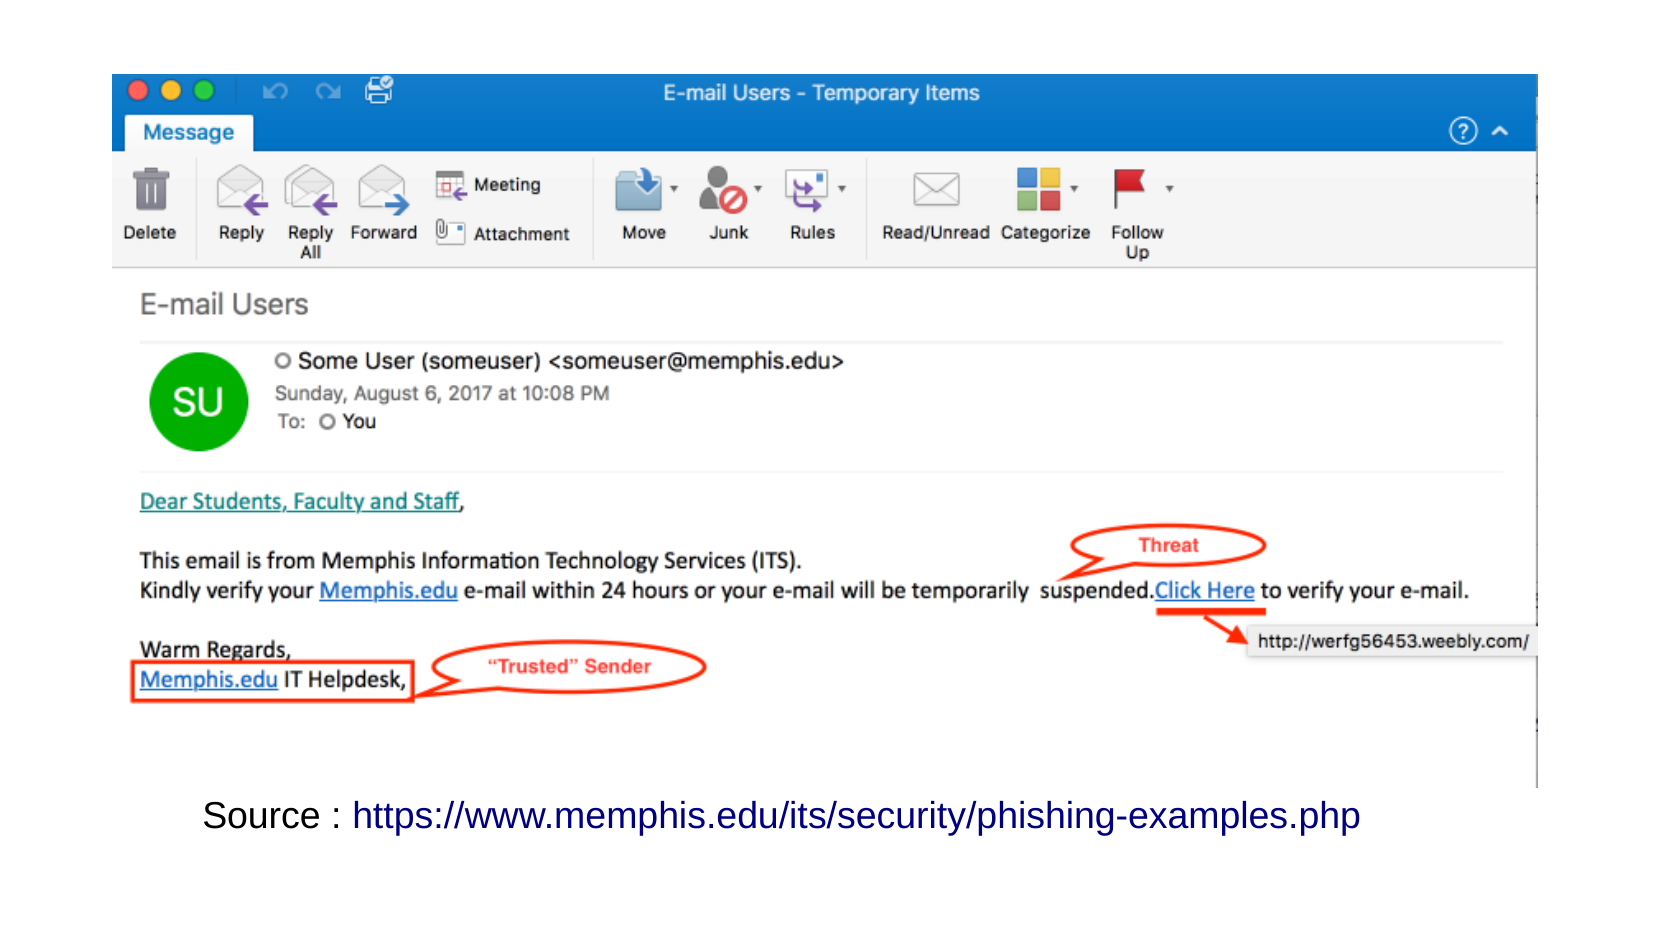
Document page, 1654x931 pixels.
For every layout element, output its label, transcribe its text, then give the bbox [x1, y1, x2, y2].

picture [112, 74, 1538, 788]
text_box Source : https://www.memphis.edu/its/security/phishing-examples.php [187, 787, 1378, 845]
